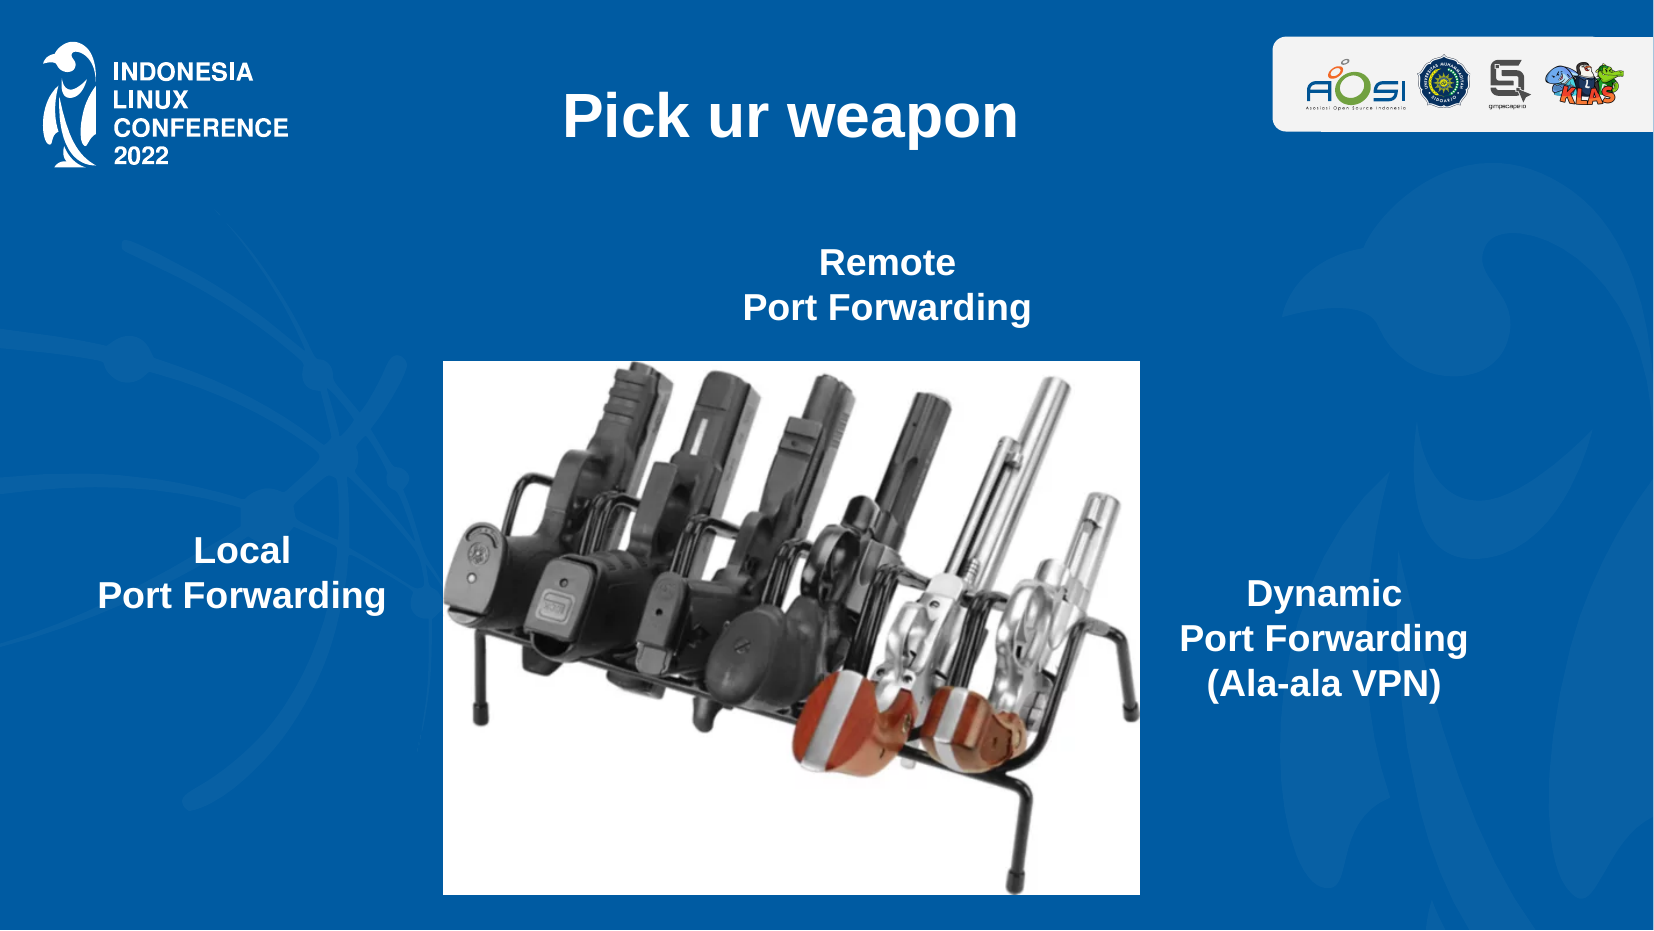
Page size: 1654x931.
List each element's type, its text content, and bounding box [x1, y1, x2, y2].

text_box Dynamic Port Forwarding (Ala-ala VPN) [1146, 553, 1502, 719]
picture [1545, 62, 1624, 105]
text_box Remote Port Forwarding [710, 222, 1065, 343]
text_box Local Port Forwarding [65, 510, 420, 631]
text_box Pick ur weapon [344, 75, 1238, 188]
picture [443, 361, 1140, 895]
picture [1417, 54, 1471, 108]
